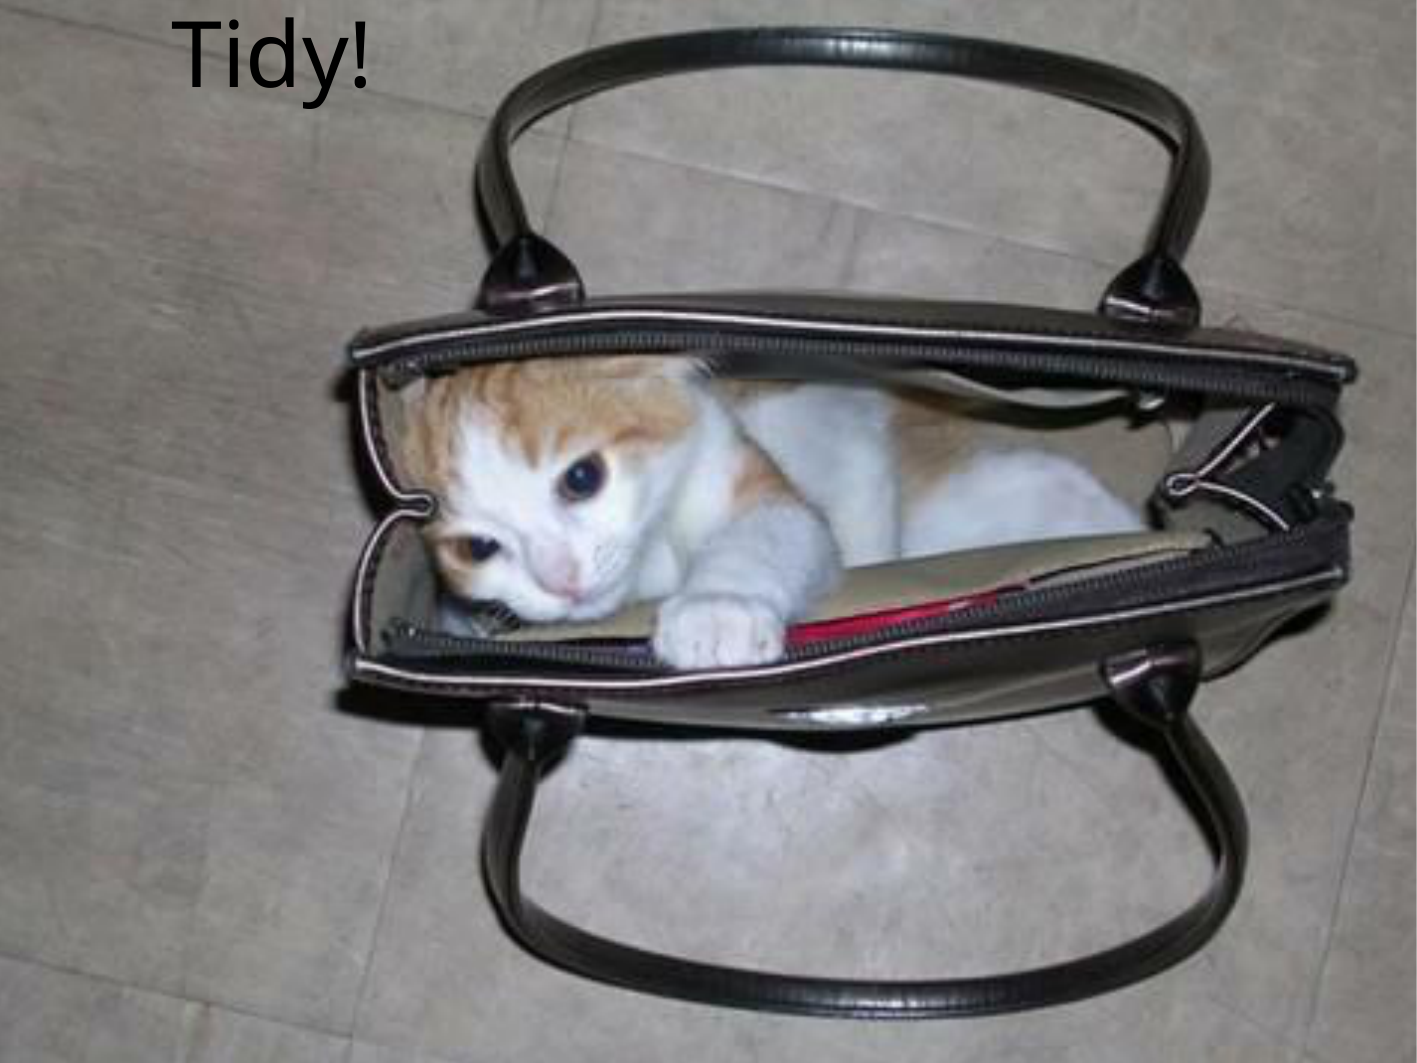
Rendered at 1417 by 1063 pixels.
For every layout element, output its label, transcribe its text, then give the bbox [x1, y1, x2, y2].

picture [0, 0, 1417, 1063]
text_box Tidy! [0, 0, 546, 117]
